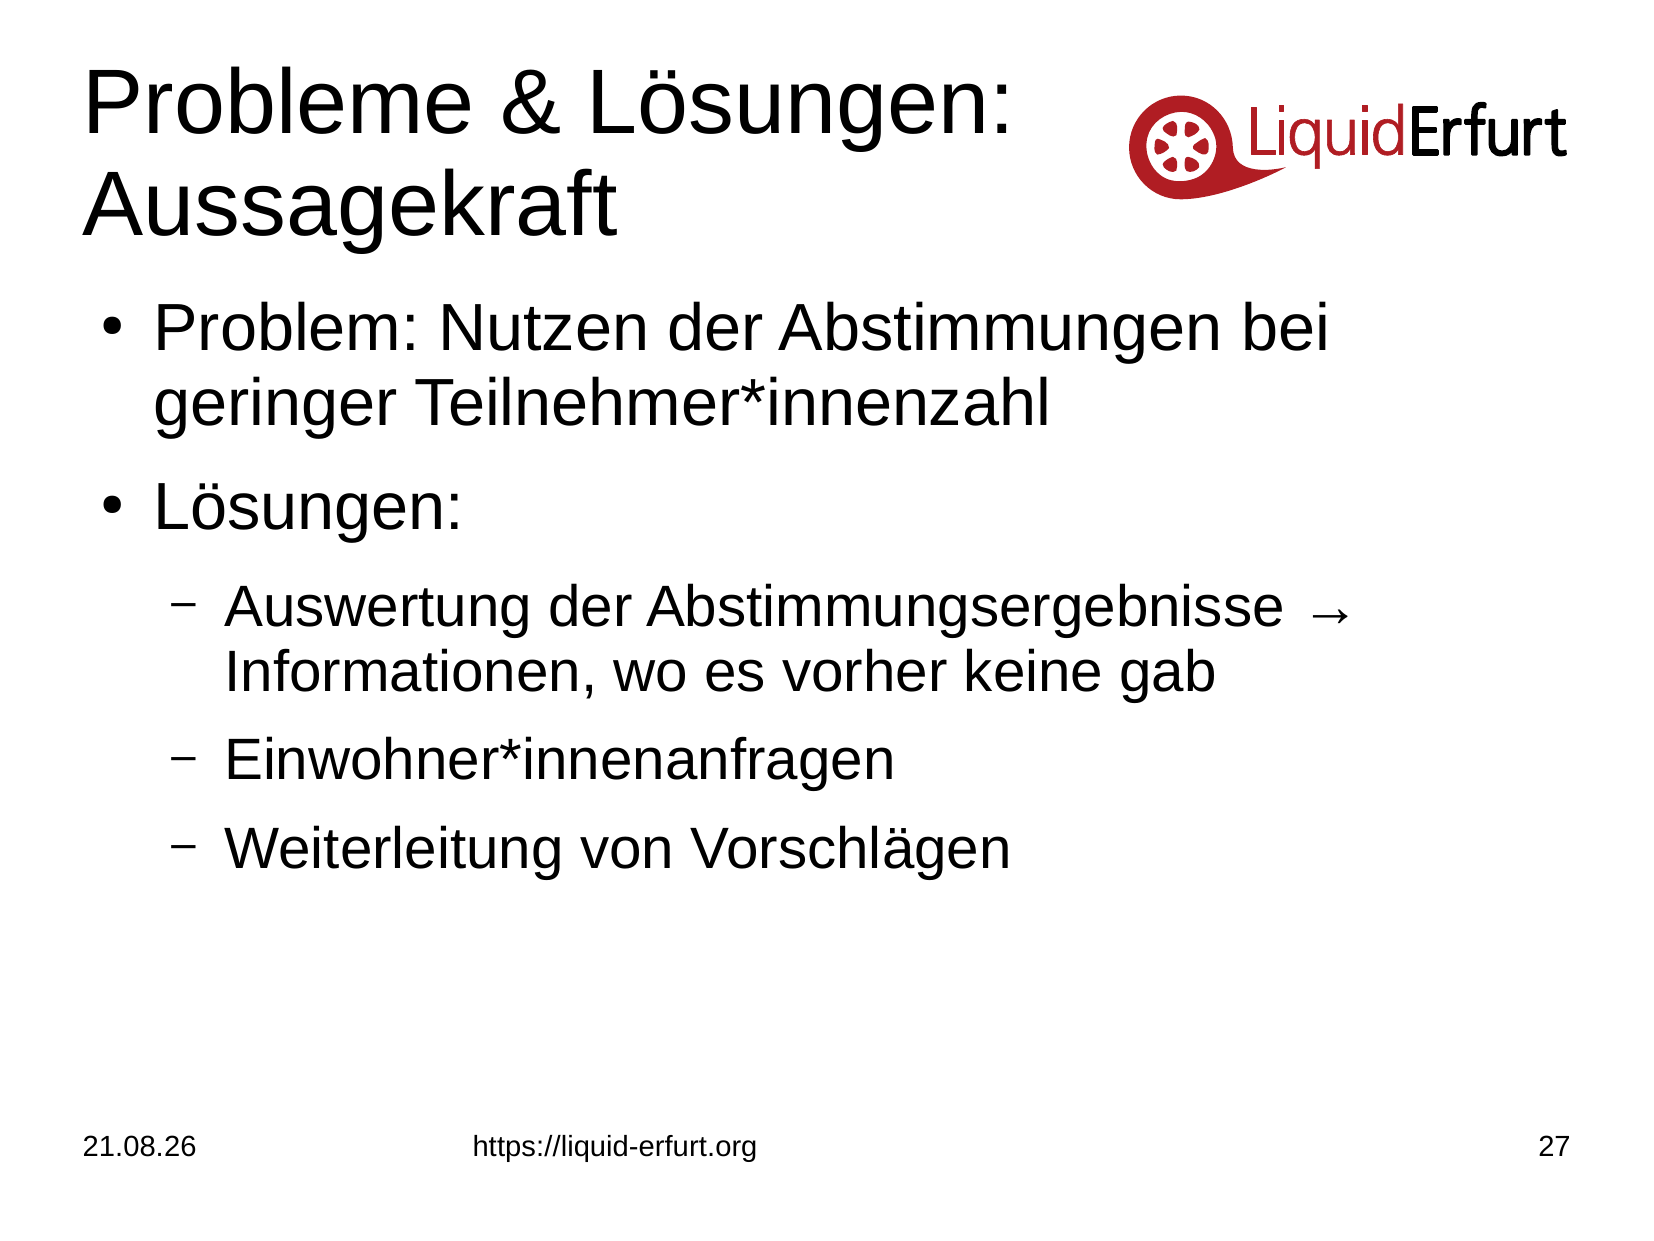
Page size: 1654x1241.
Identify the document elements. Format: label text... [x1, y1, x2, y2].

title Probleme & Lösungen: Aussagekraft [82, 49, 1571, 257]
list Problem: Nutzen der Abstimmungen bei geringer Teilnehmer*innenzahl Lösungen: Auswertung der Abstimmungsergebnisse → Informationen, wo es vorher keine gab Einwohner*innenanfragen Weiterleitung von Vorschlägen [82, 290, 1571, 1010]
